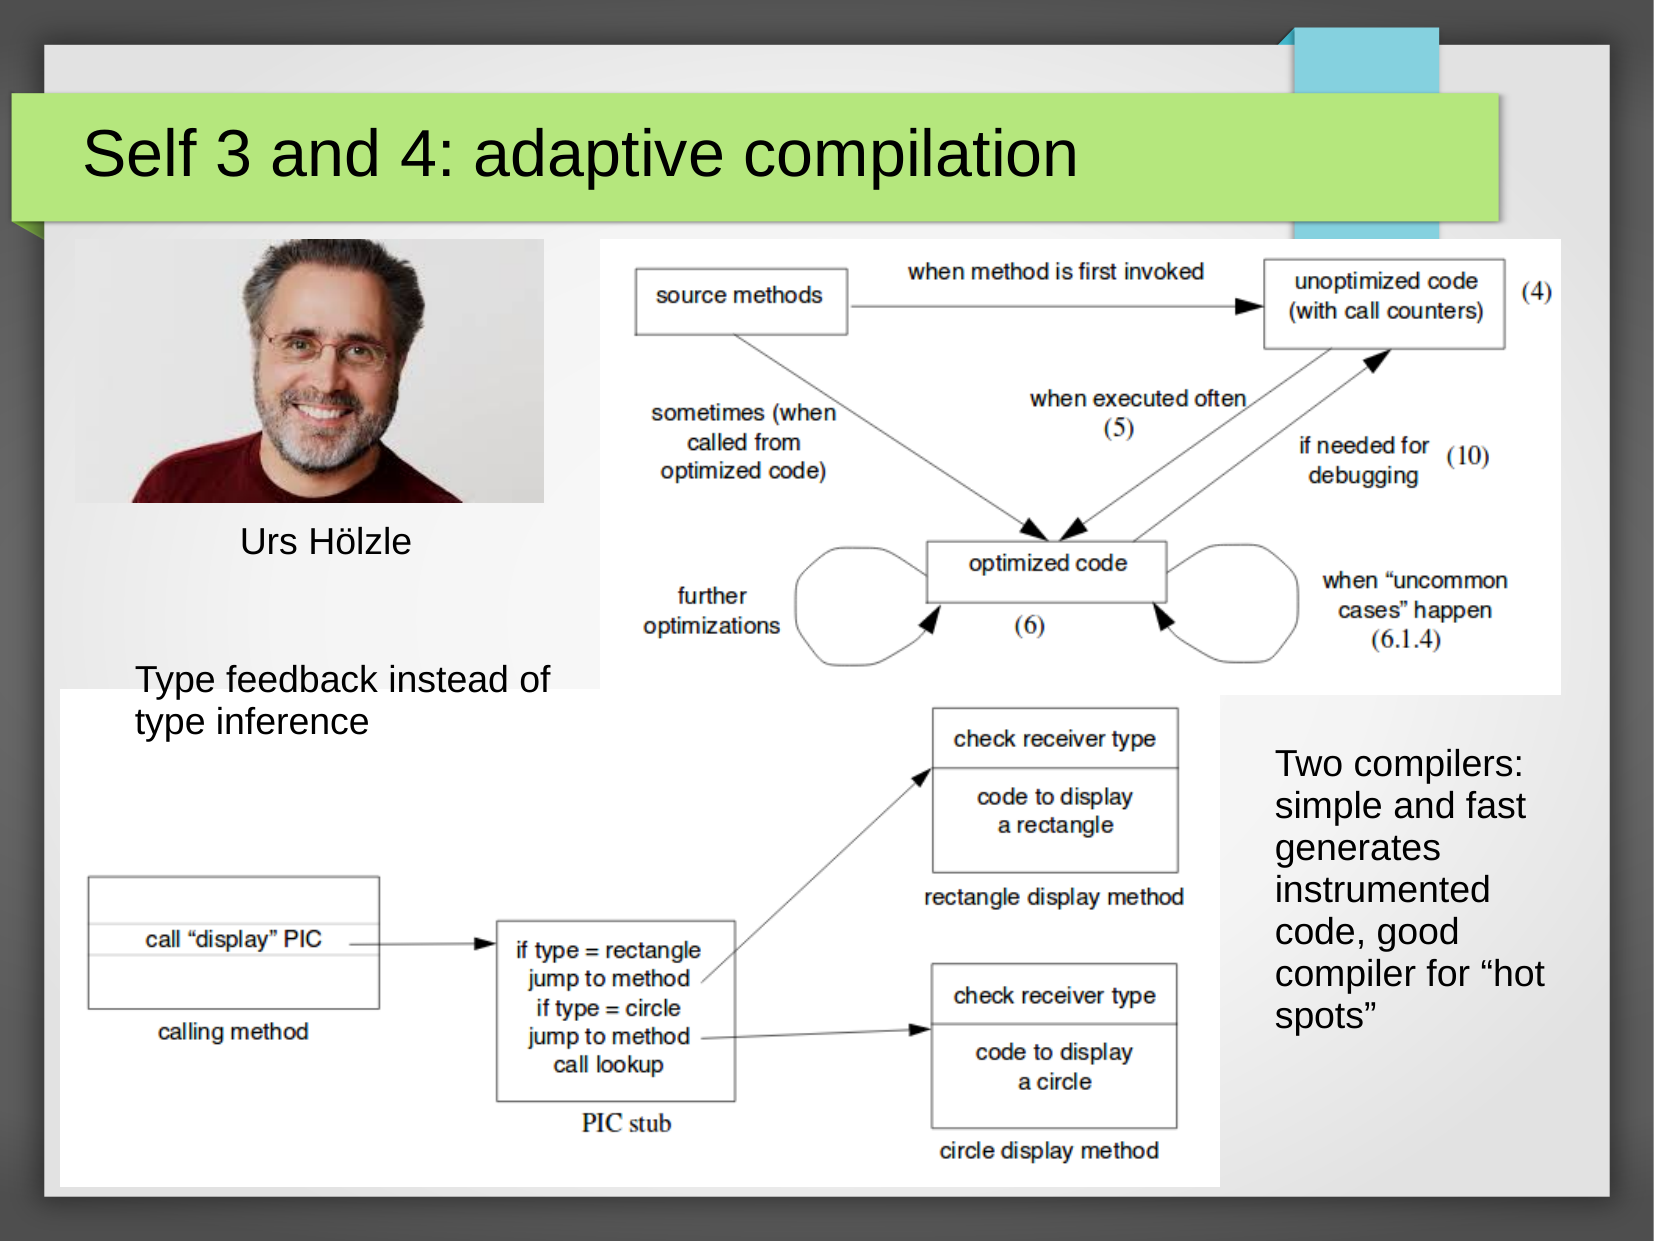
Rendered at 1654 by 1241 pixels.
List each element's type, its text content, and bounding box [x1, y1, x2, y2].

text_box Type feedback instead of type inference [120, 651, 631, 751]
picture [0, 0, 1654, 1241]
text_box Urs Hölzle [225, 513, 600, 571]
text_box Two compilers: simple and fast generates instrumented code, good compiler for “hot spots” [1260, 735, 1576, 1044]
title Self 3 and 4: adaptive compilation [82, 94, 1264, 213]
